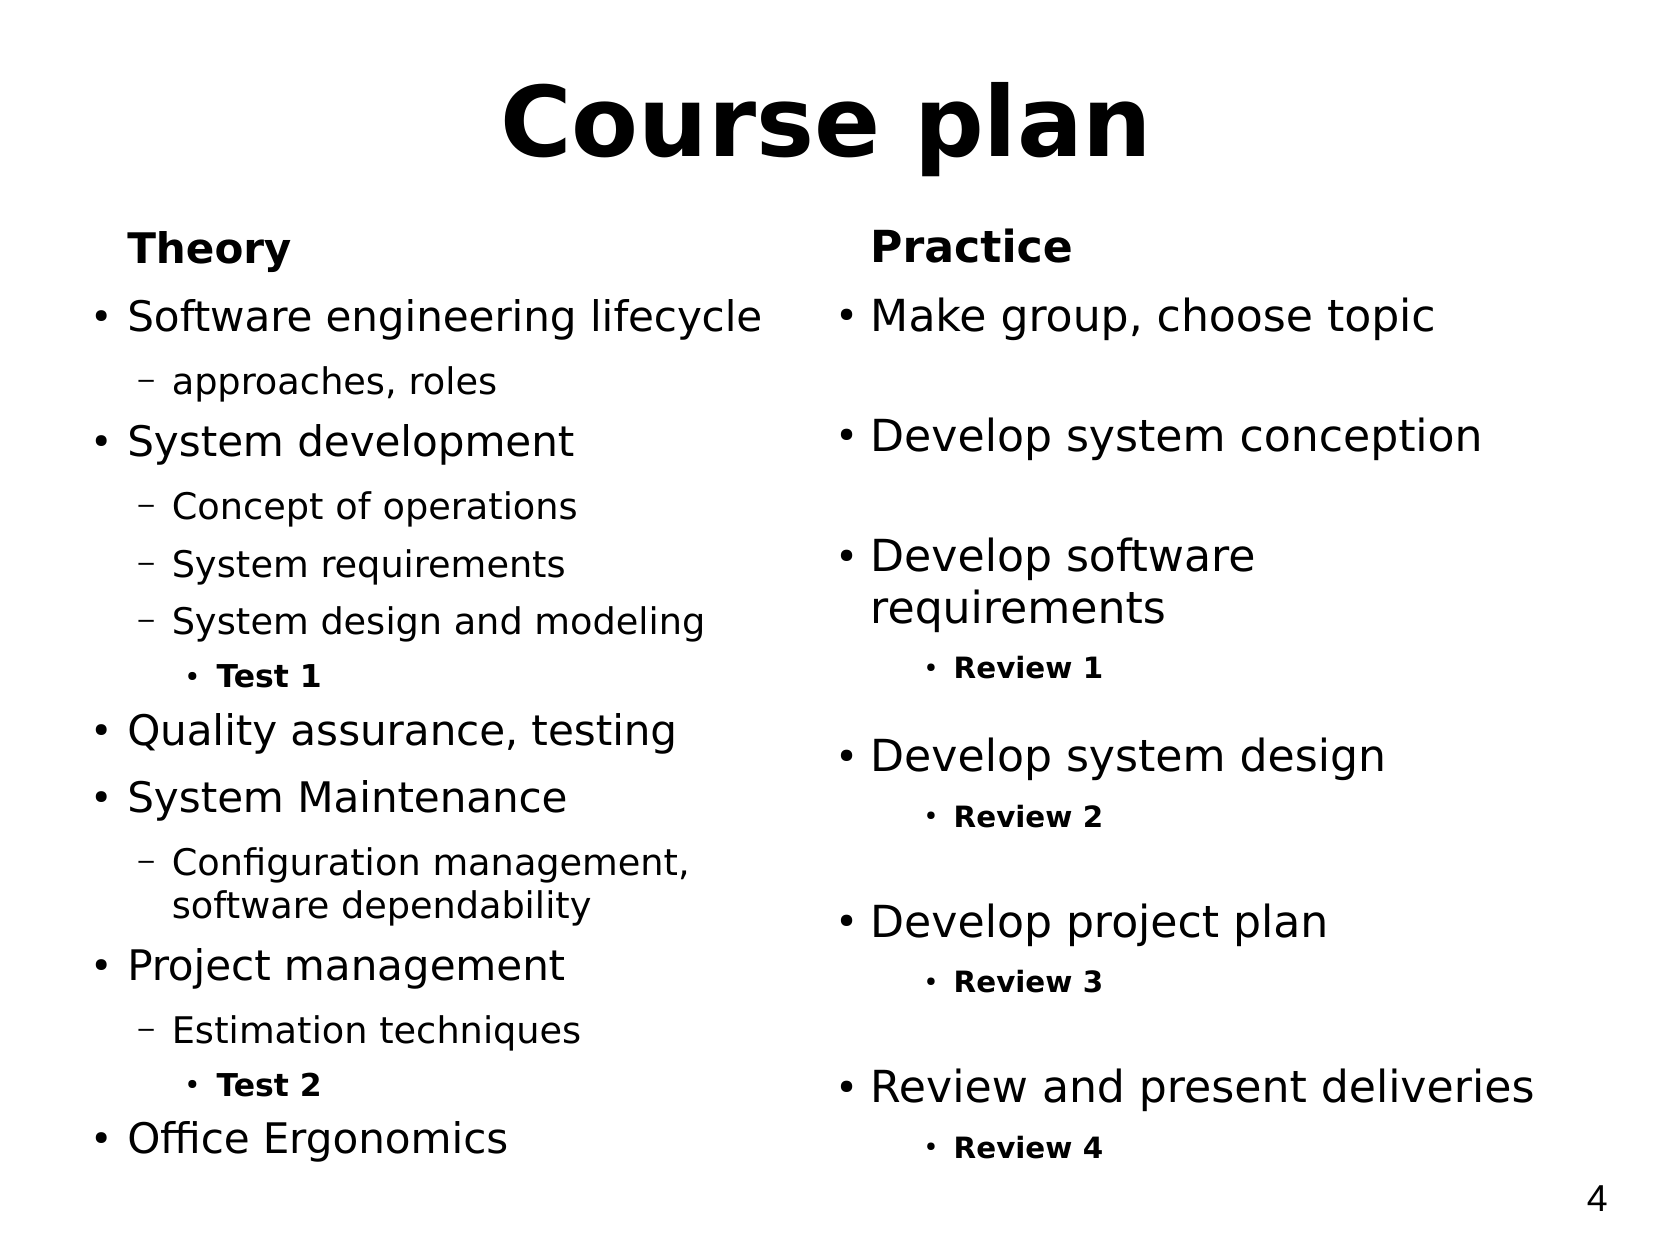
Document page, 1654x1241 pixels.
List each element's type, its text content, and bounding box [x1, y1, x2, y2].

list Practice Make group, choose topic Develop system conception Develop software requirements Review 1 Develop system design Review 2 Develop project plan Review 3 Review and present deliveries Review 4 [828, 221, 1539, 1182]
title Course plan [82, 49, 1571, 196]
list Theory Software engineering lifecycle approaches, roles System development Concept of operations System requirements System design and modeling Test 1 Quality assurance, testing System Maintenance Configuration management, software dependability Project management Estimation techniques Test 2 Office Ergonomics [82, 225, 793, 1186]
